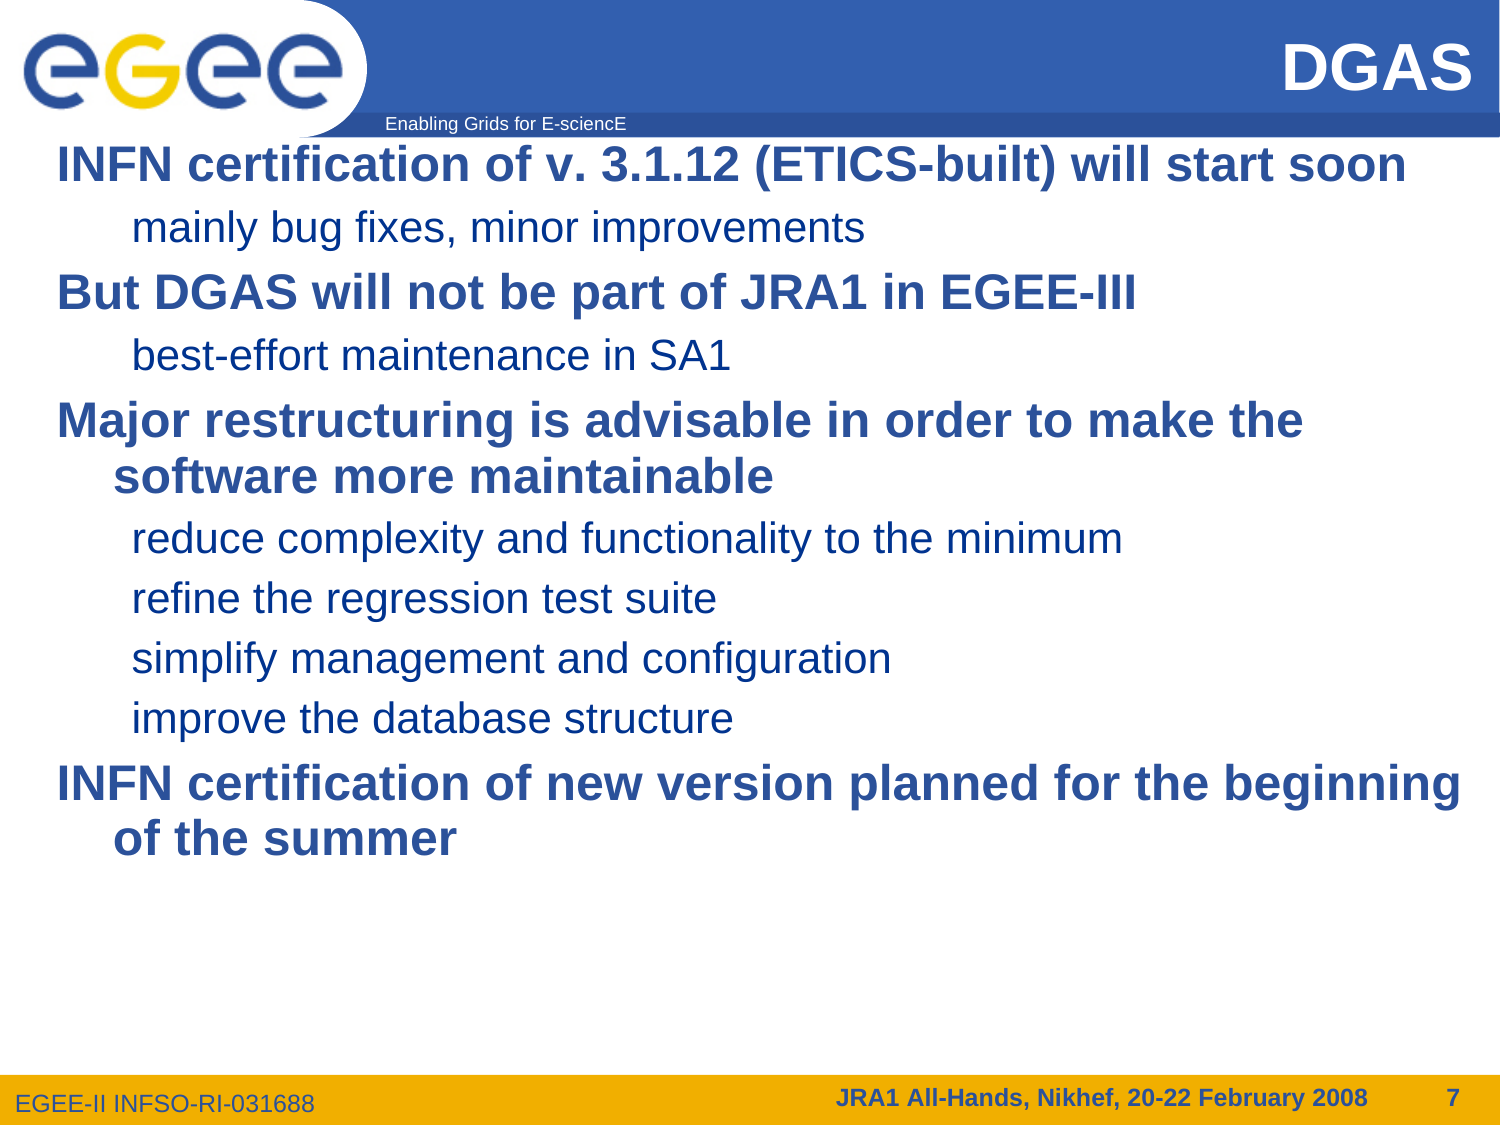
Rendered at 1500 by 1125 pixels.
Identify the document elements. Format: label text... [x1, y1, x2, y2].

picture [18, 30, 349, 112]
title DGAS [369, 0, 1475, 148]
list INFN certification of v. 3.1.12 (ETICS-built) will start soon mainly bug fixes, minor improvements But DGAS will not be part of JRA1 in EGEE-III best-effort maintenance in SA1 Major restructuring is advisable in order to make the software more maintainable reduce complexity and functionality to the minimum refine the regression test suite simplify management and configuration improve the database structure INFN certification of new version planned for the beginning of the summer [56, 136, 1466, 1083]
